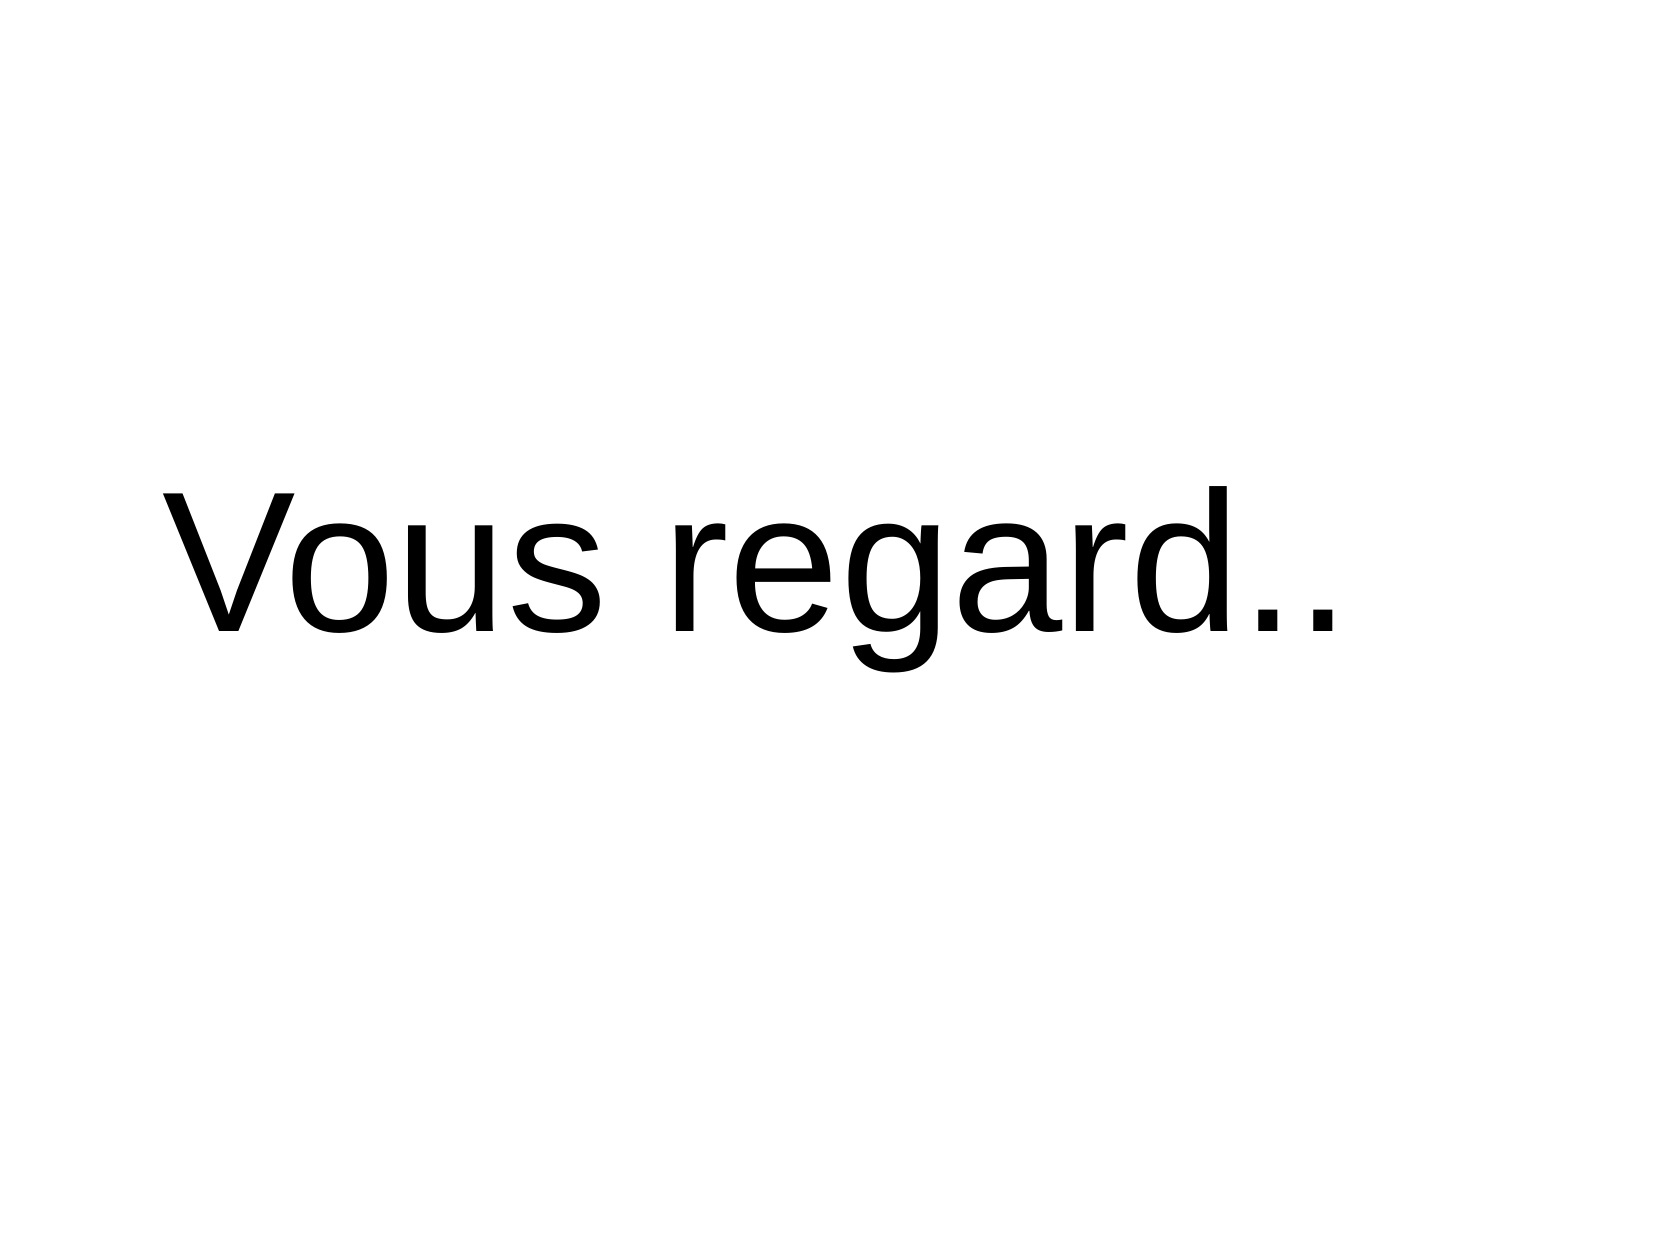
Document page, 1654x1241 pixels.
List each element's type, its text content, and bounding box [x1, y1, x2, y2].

text_box Vous regard.. [147, 442, 1418, 682]
